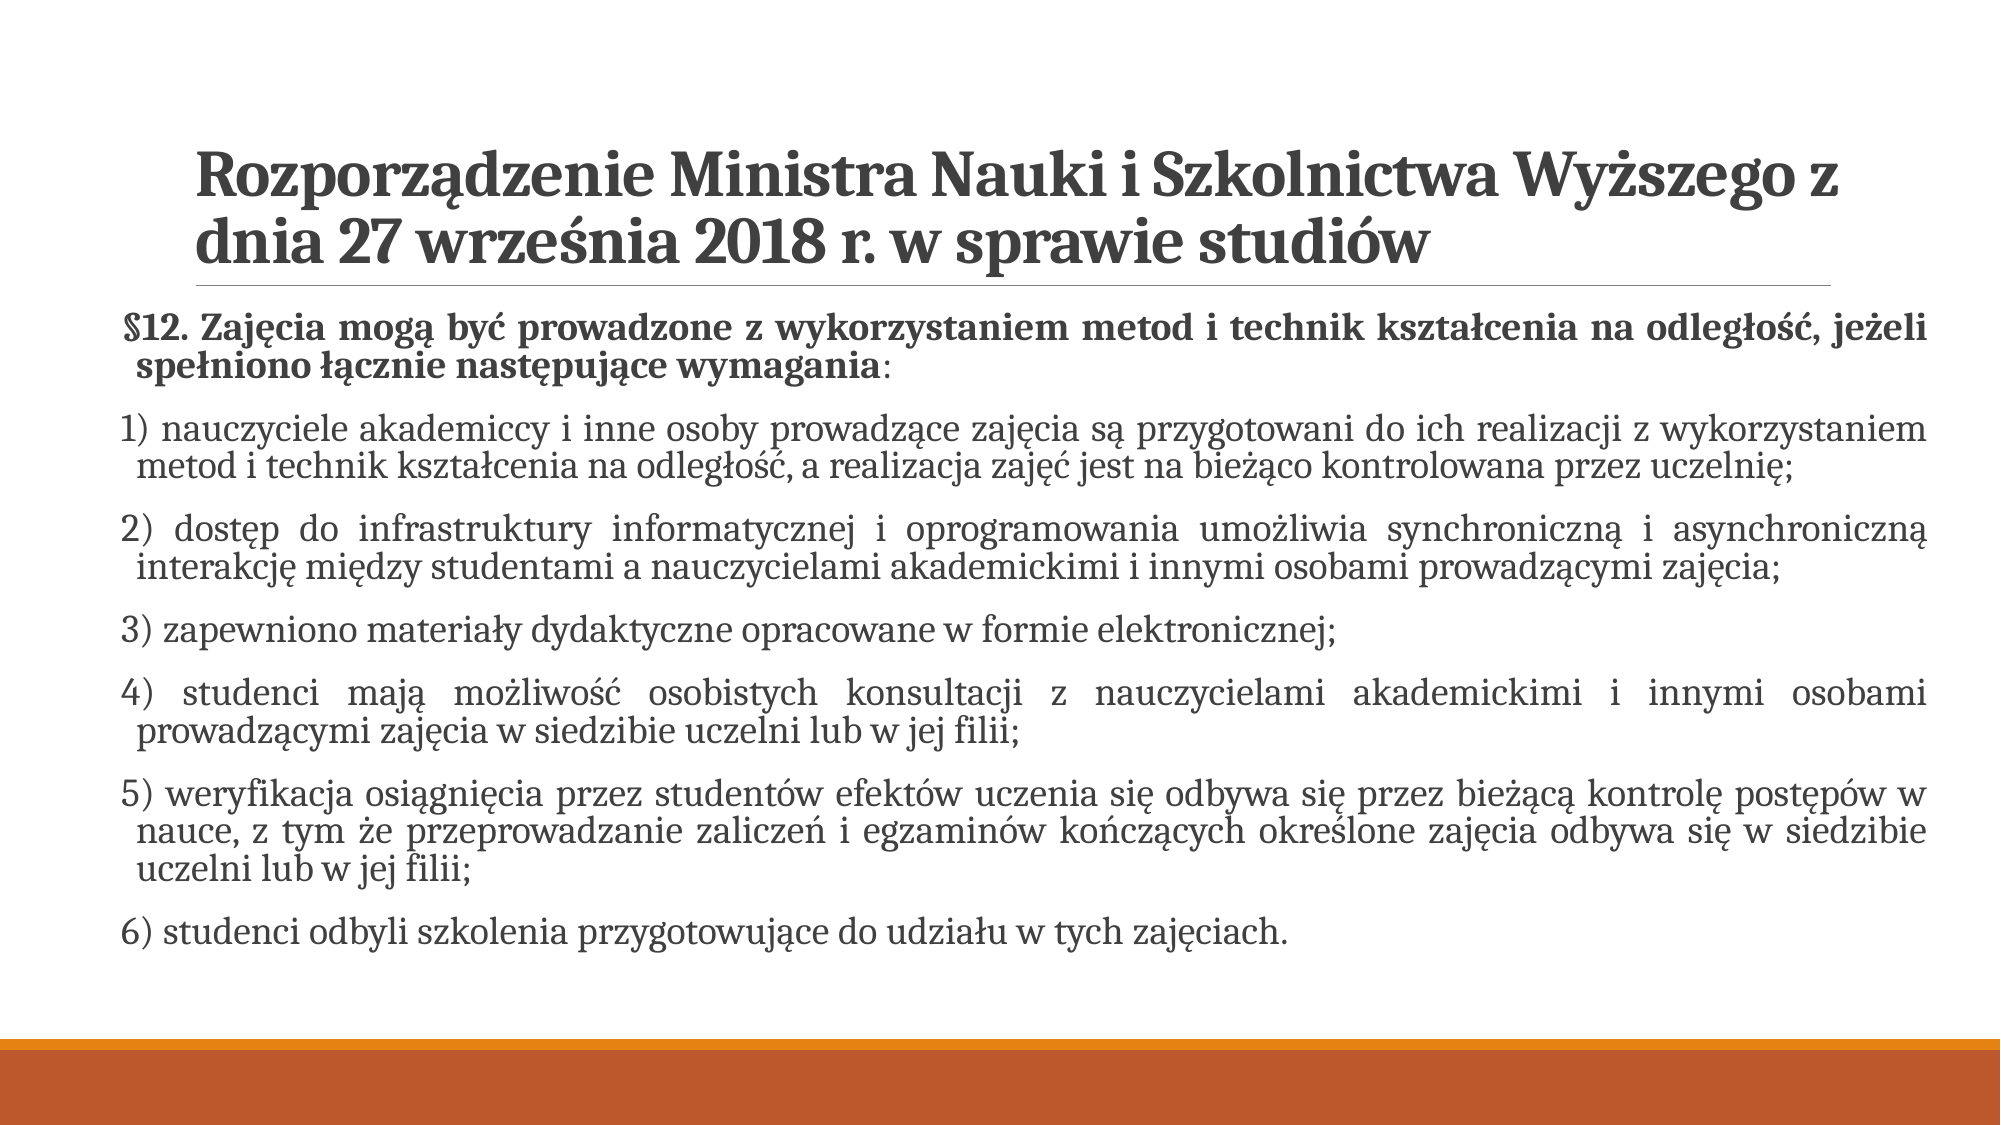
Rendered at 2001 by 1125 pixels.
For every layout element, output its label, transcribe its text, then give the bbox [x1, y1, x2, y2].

list §12. Zajęcia mogą być prowadzone z wykorzystaniem metod i technik kształcenia na odległość, jeżeli spełniono łącznie następujące wymagania: 1) nauczyciele akademiccy i inne osoby prowadzące zajęcia są przygotowani do ich realizacji z wykorzystaniem metod i technik kształcenia na odległość, a realizacja zajęć jest na bieżąco kontrolowana przez uczelnię; 2) dostęp do infrastruktury informatycznej i oprogramowania umożliwia synchroniczną i asynchroniczną interakcję między studentami a nauczycielami akademickimi i innymi osobami prowadzącymi zajęcia; 3) zapewniono materiały dydaktyczne opracowane w formie elektronicznej; 4) studenci mają możliwość osobistych konsultacji z nauczycielami akademickimi i innymi osobami prowadzącymi zajęcia w siedzibie uczelni lub w jej filii; 5) weryfikacja osiągnięcia przez studentów efektów uczenia się odbywa się przez bieżącą kontrolę postępów w nauce, z tym że przeprowadzanie zaliczeń i egzaminów kończących określone zajęcia odbywa się w siedzibie uczelni lub w jej filii; 6) studenci odbyli szkolenia przygotowujące do udziału w tych zajęciach. [106, 302, 1930, 1054]
title Rozporządzenie Ministra Nauki i Szkolnictwa Wyższego z dnia 27 września 2018 r. w sprawie studiów [180, 47, 1947, 286]
